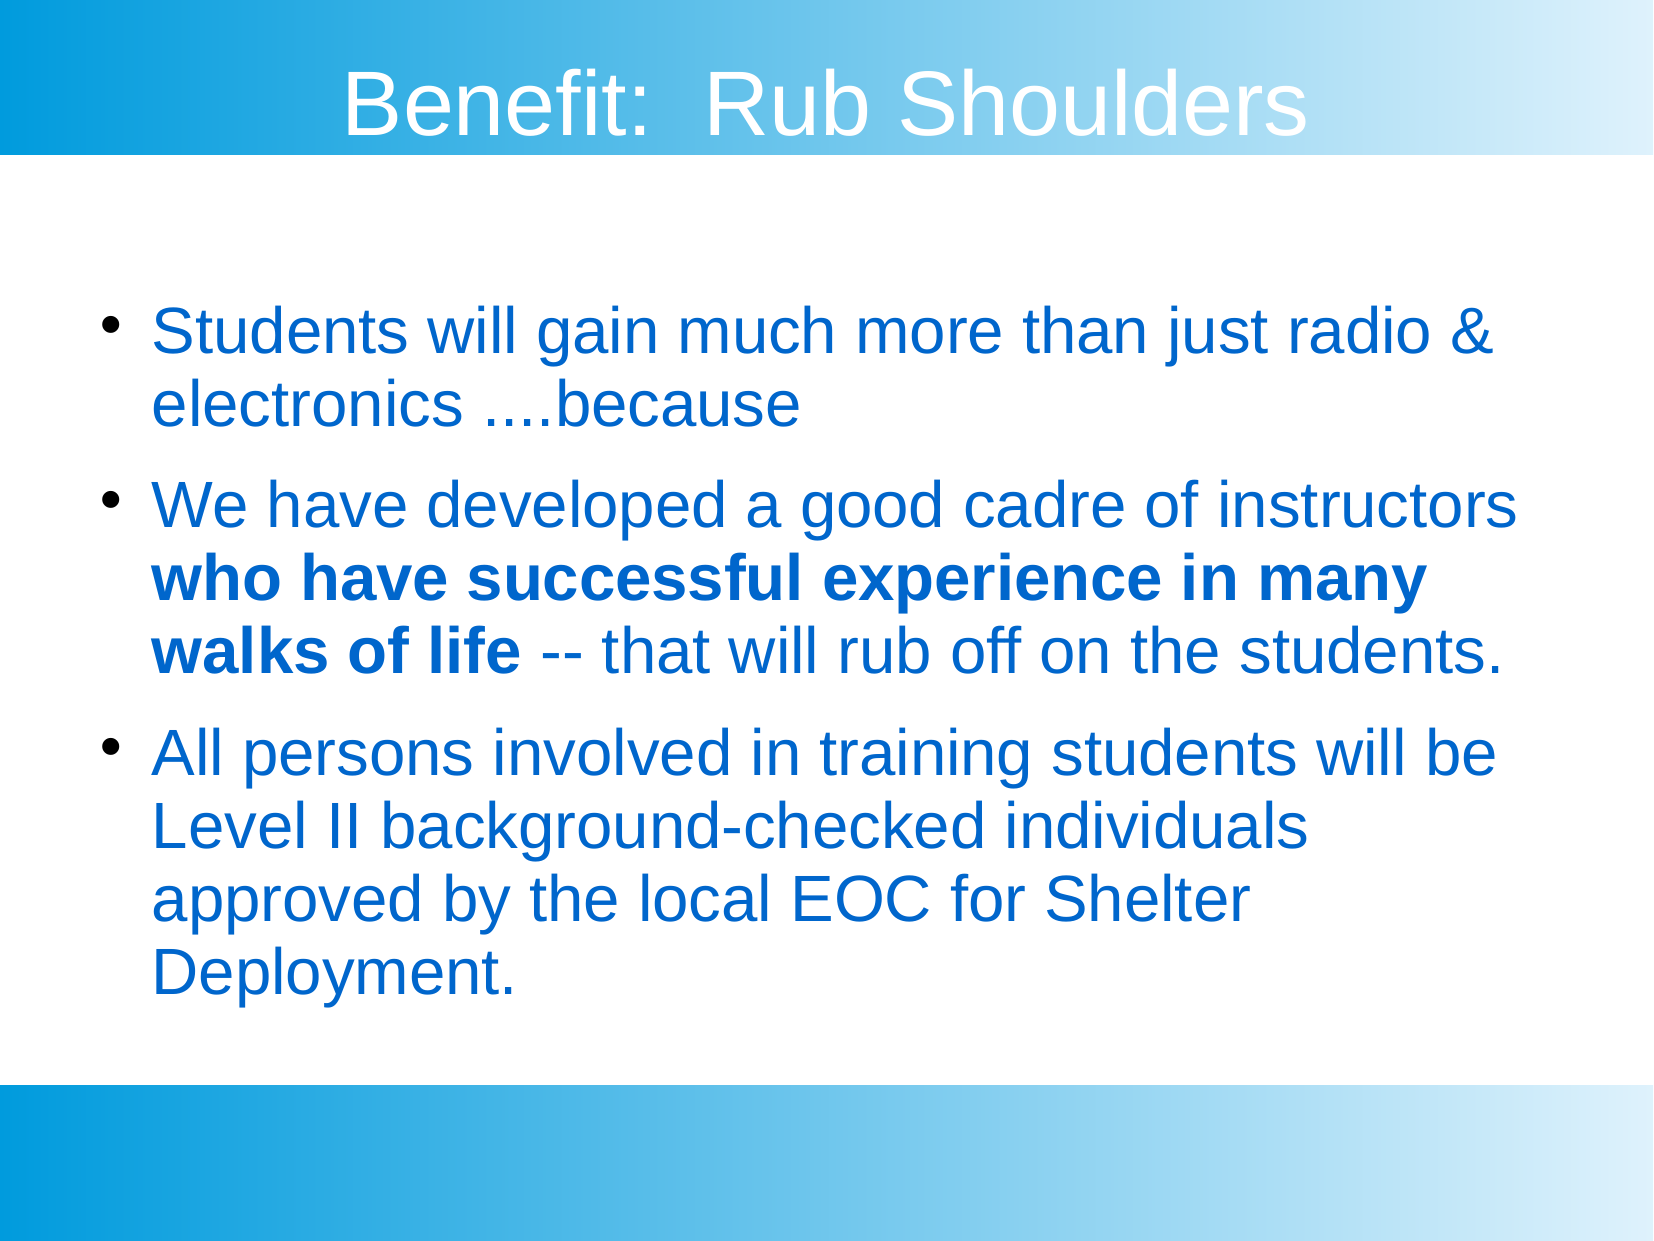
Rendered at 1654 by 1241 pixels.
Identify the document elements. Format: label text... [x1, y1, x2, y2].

title Benefit: Rub Shoulders [82, 49, 1571, 155]
list Students will gain much more than just radio & electronics ....because We have developed a good cadre of instructors who have successful experience in many walks of life -- that will rub off on the students. All persons involved in training students will be Level II background-checked individuals approved by the local EOC for Shelter Deployment. [82, 290, 1571, 1010]
